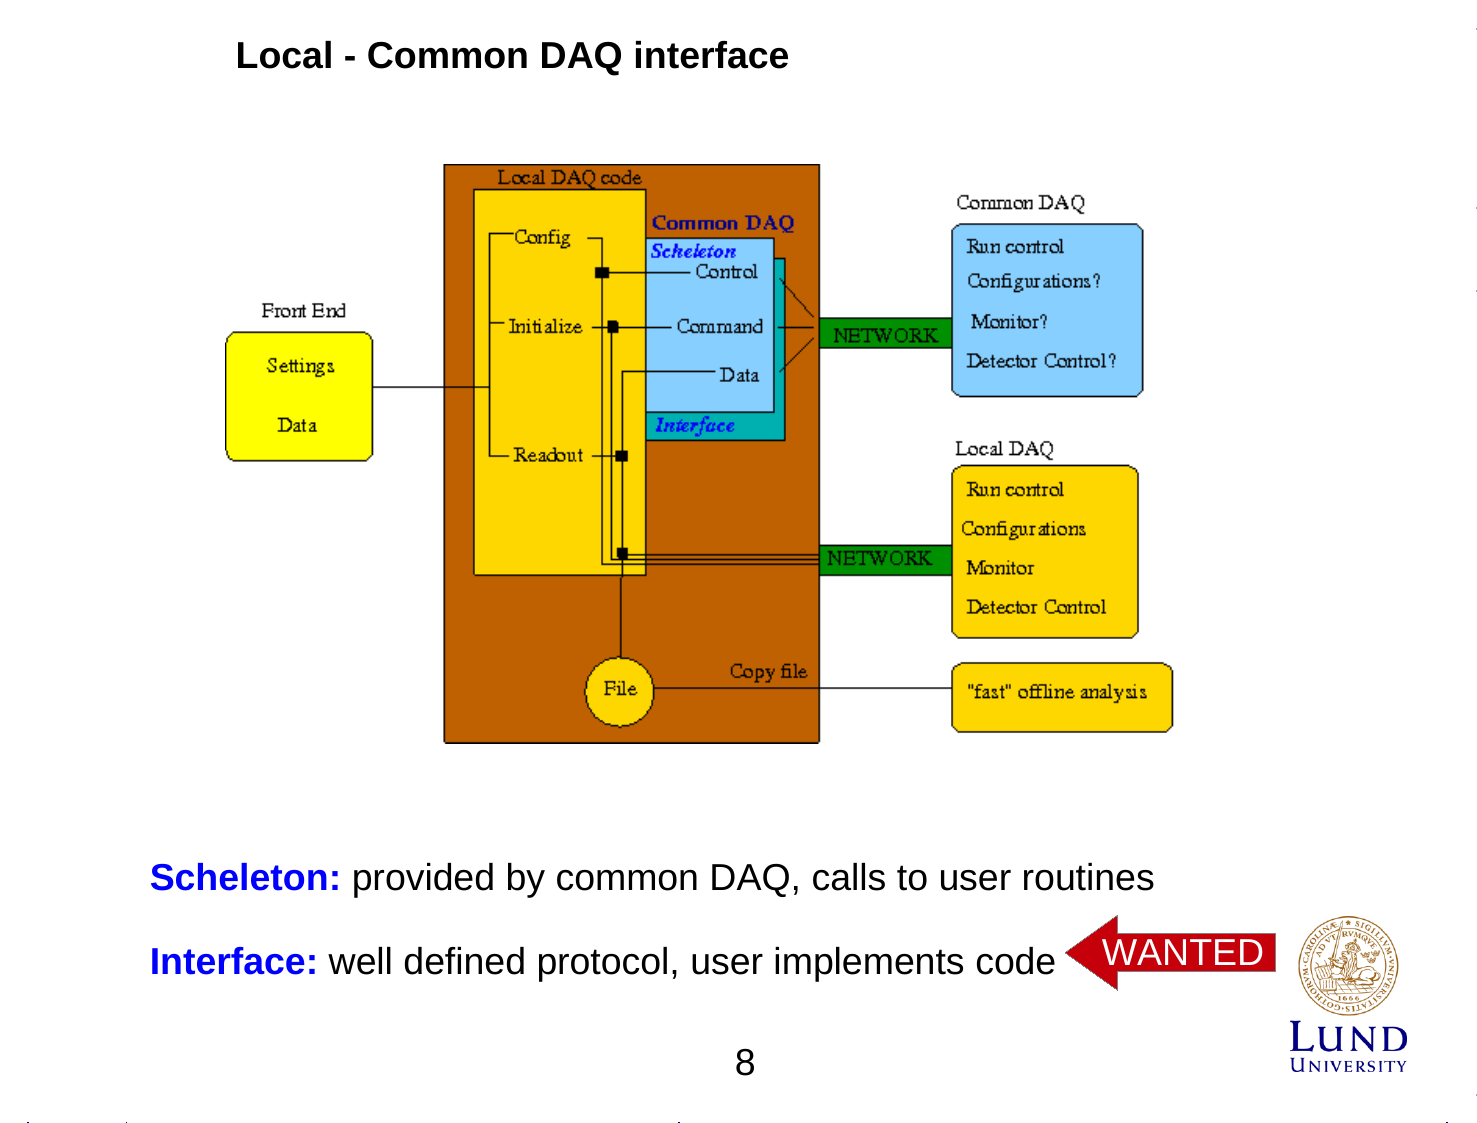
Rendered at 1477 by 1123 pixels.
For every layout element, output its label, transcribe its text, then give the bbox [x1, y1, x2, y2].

text_box Scheleton: provided by common DAQ, calls to user routines Interface: well defined protocol, user implements code [135, 849, 1170, 991]
text_box 8 [720, 1035, 771, 1092]
text_box Local - Common DAQ interface [220, 27, 804, 103]
picture [225, 164, 1175, 744]
picture [1290, 916, 1407, 1072]
text_box WANTED [1065, 915, 1276, 991]
